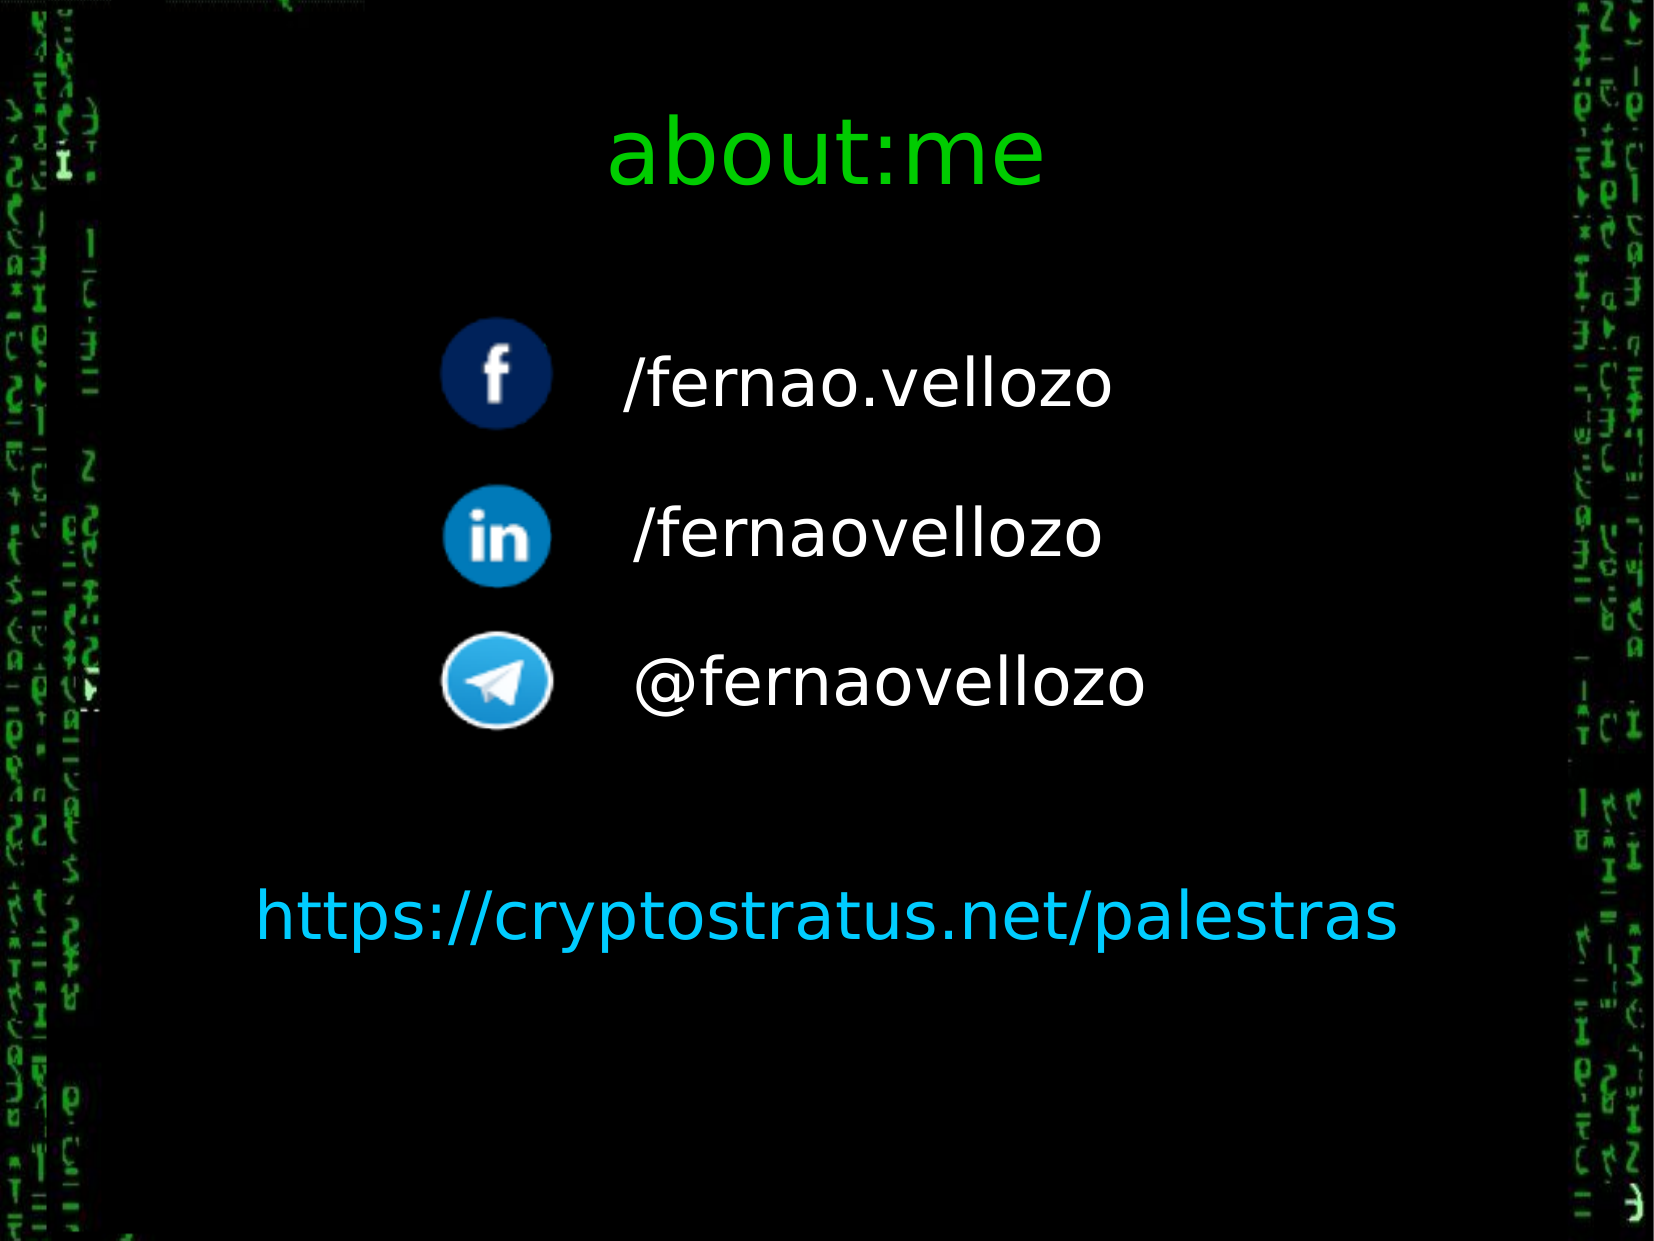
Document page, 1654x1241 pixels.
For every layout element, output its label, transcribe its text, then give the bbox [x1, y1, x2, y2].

subtitle /fernao.vellozo /fernaovellozo @fernaovellozo https://cryptostratus.net/palestras [82, 290, 1571, 1010]
title about:me [82, 99, 1571, 207]
picture [0, 0, 1654, 1241]
